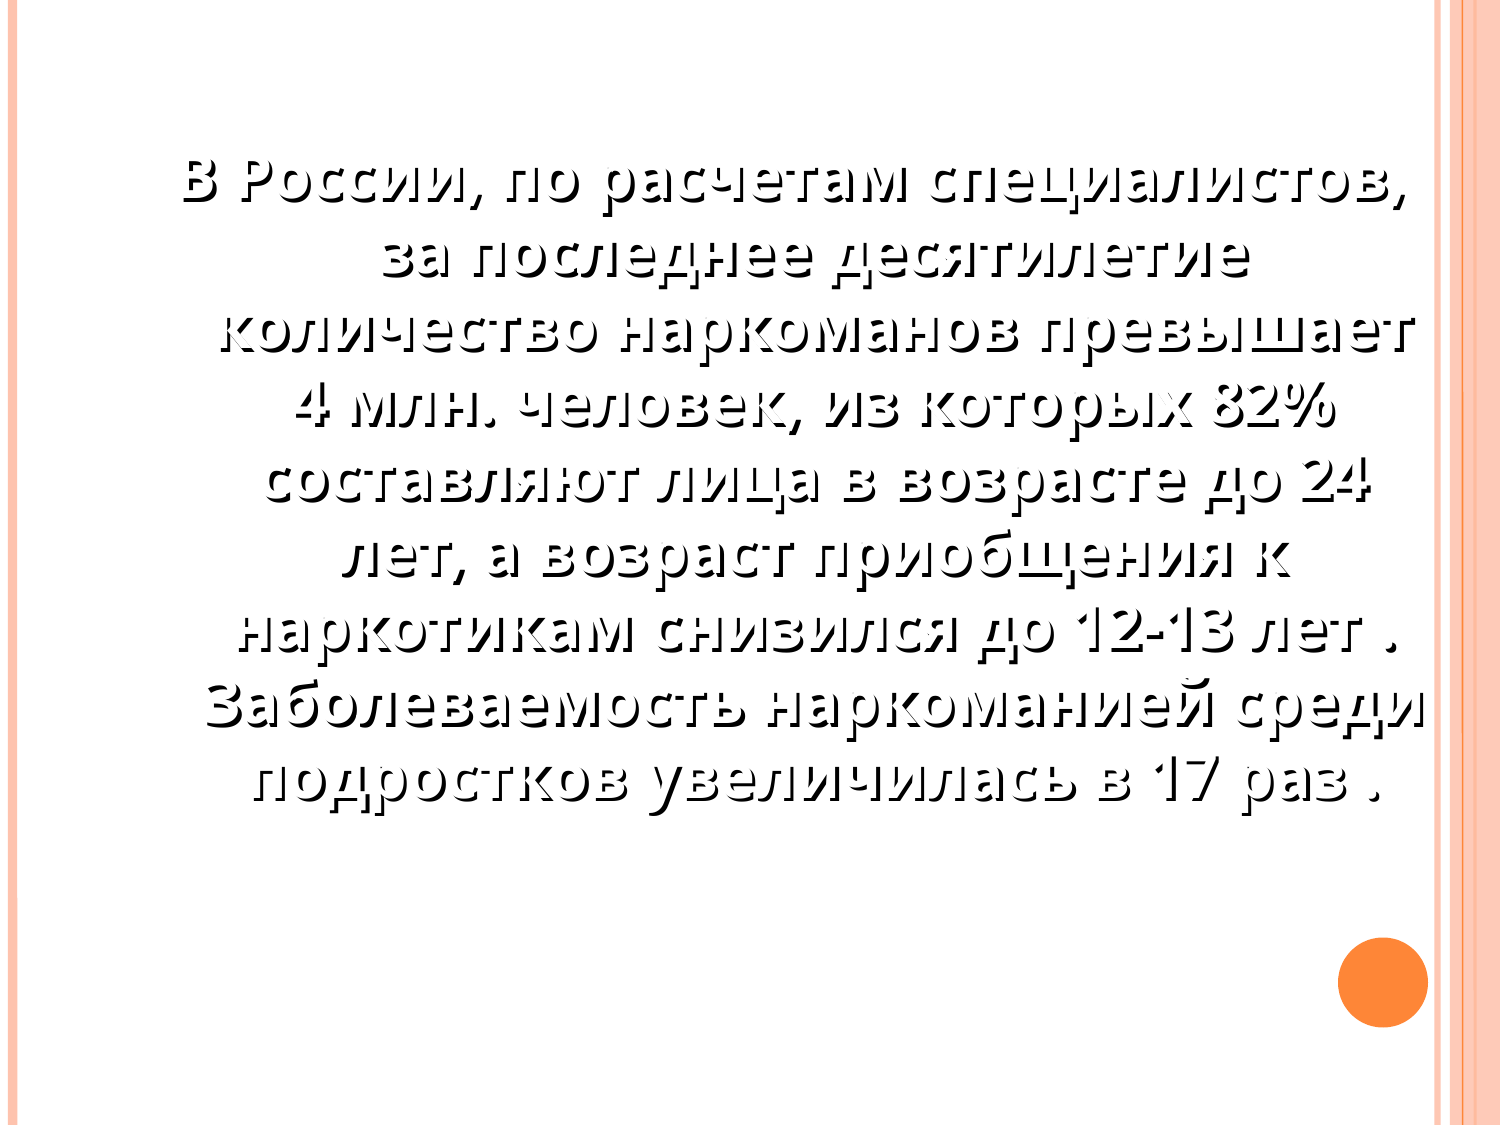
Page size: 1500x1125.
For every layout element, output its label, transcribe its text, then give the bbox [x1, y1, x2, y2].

list В России, по расчетам специалистов, за последнее десятилетие количество наркоманов превышает 4 млн. человек, из которых 82% составляют лица в возрасте до 24 лет, а возраст приобщения к наркотикам снизился до 12-13 лет . Заболеваемость наркоманией среди подростков увеличилась в 17 раз . [93, 128, 1444, 872]
